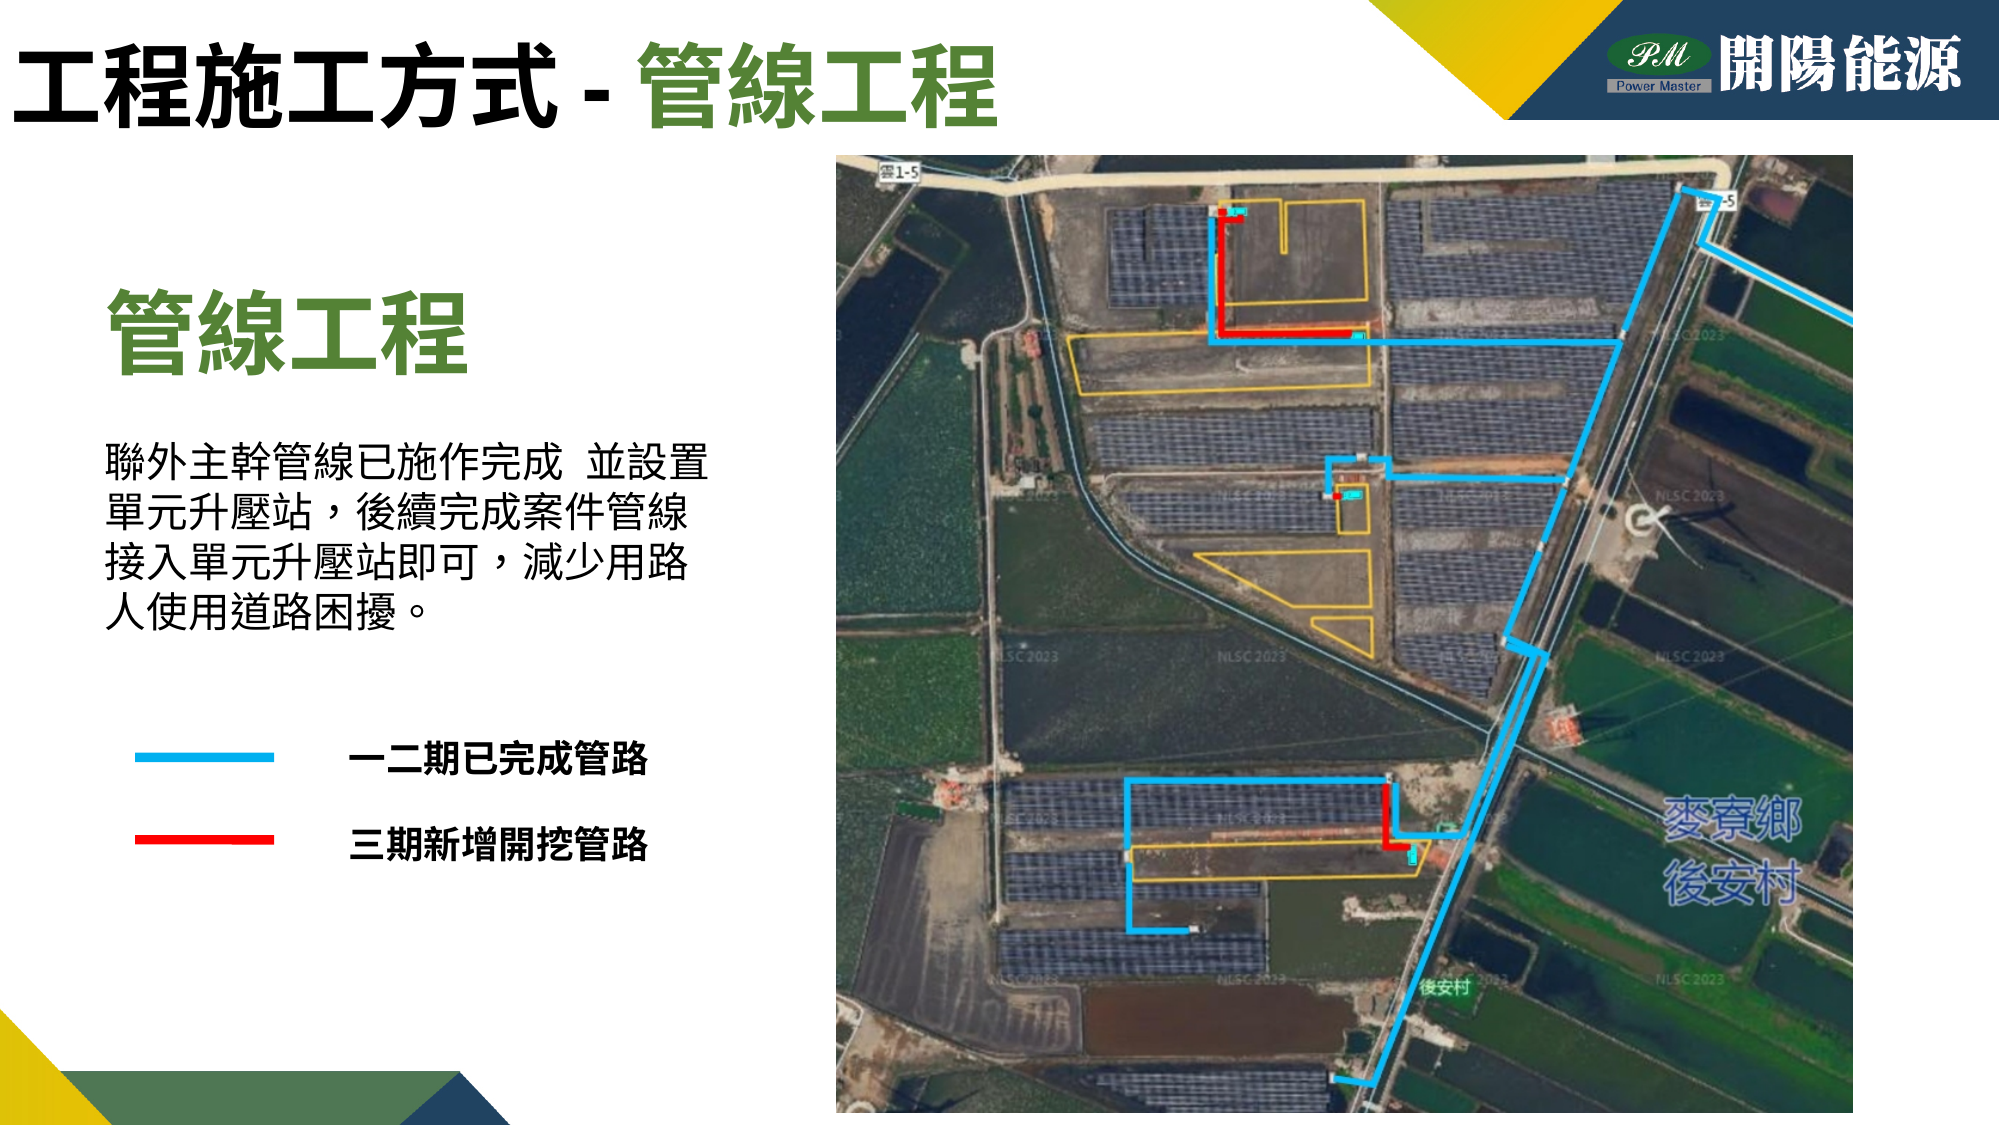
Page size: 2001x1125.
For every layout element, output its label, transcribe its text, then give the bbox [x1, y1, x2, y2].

text_box 工程施工方式-管線工程 [0, 24, 1037, 144]
text_box 三期新增開挖管路 [333, 821, 654, 867]
text_box 管線工程 聯外主幹管線已施作完成 並設置單元升壓站，後續完成案件管線接入單元升壓站即可，減少用路人使用道路困擾。 [89, 276, 718, 637]
text_box 一二期已完成管路 [333, 734, 654, 780]
picture [0, 0, 1999, 1125]
